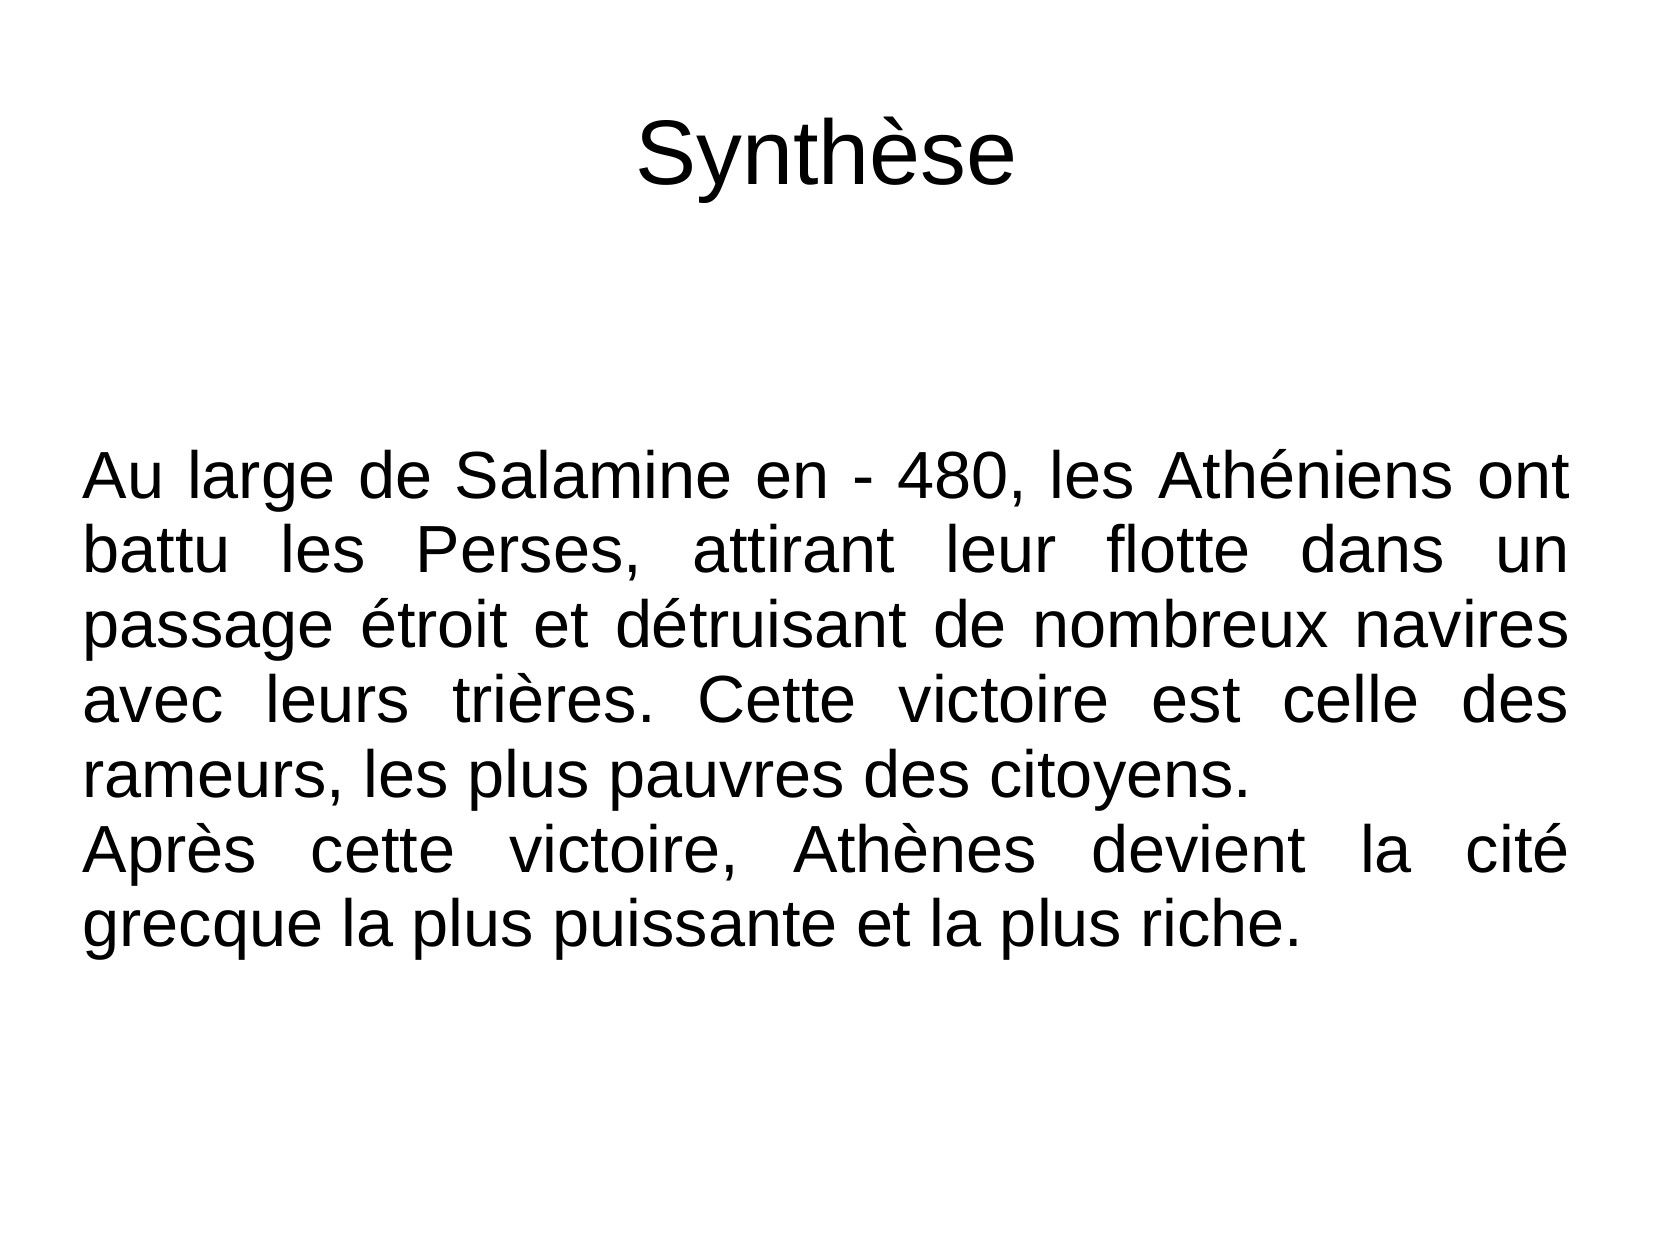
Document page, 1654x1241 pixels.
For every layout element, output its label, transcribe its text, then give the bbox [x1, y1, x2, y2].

subtitle Au large de Salamine en - 480, les Athéniens ont battu les Perses, attirant leur flotte dans un passage étroit et détruisant de nombreux navires avec leurs trières. Cette victoire est celle des rameurs, les plus pauvres des citoyens. Après cette victoire, Athènes devient la cité grecque la plus puissante et la plus riche. [82, 297, 1571, 1102]
title Synthèse [82, 56, 1571, 250]
